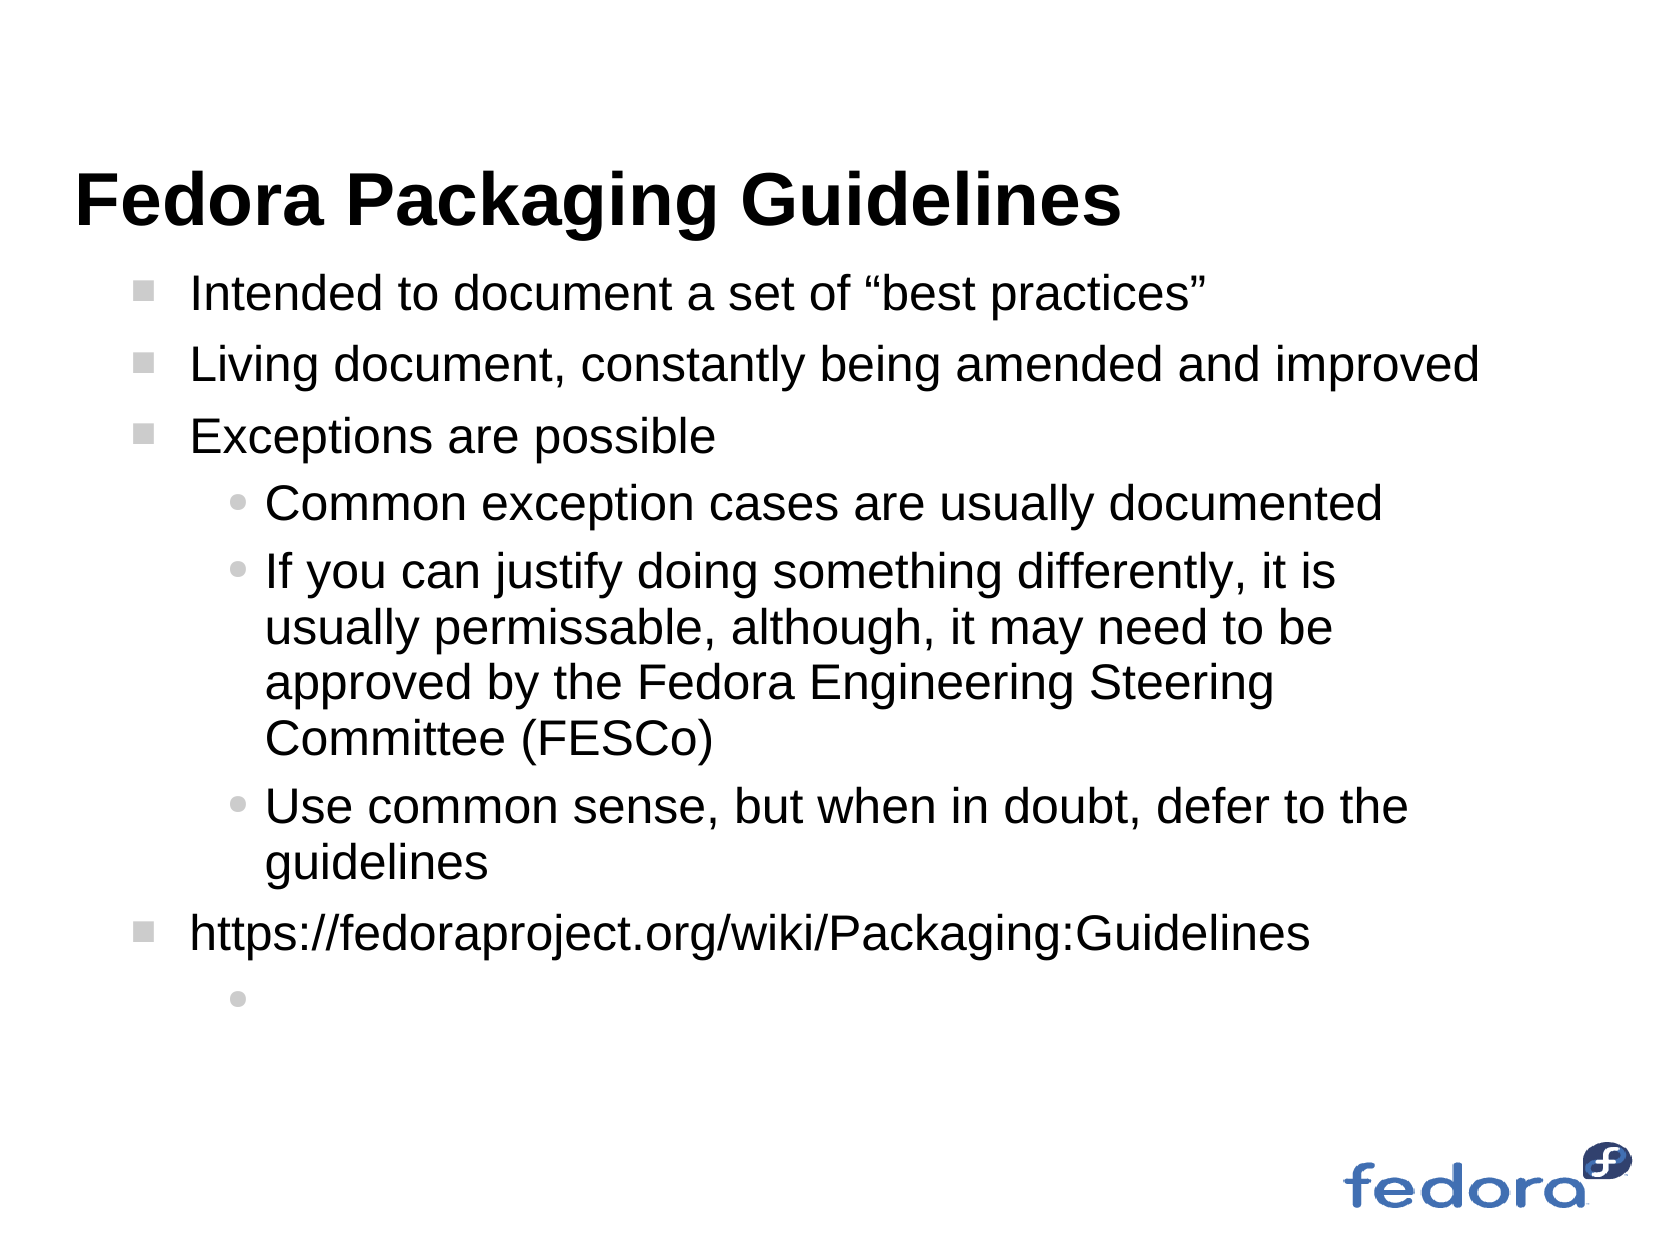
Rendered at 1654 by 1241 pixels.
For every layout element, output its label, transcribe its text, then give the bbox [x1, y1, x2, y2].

title Fedora Packaging Guidelines [74, 140, 1506, 259]
list Intended to document a set of “best practices” Living document, constantly being amended and improved Exceptions are possible Common exception cases are usually documented If you can justify doing something differently, it is usually permissable, although, it may need to be approved by the Fedora Engineering Steering Committee (FESCo) Use common sense, but when in doubt, defer to the guidelines https://fedoraproject.org/wiki/Packaging:Guidelines [77, 264, 1500, 1174]
picture [1332, 1124, 1651, 1227]
